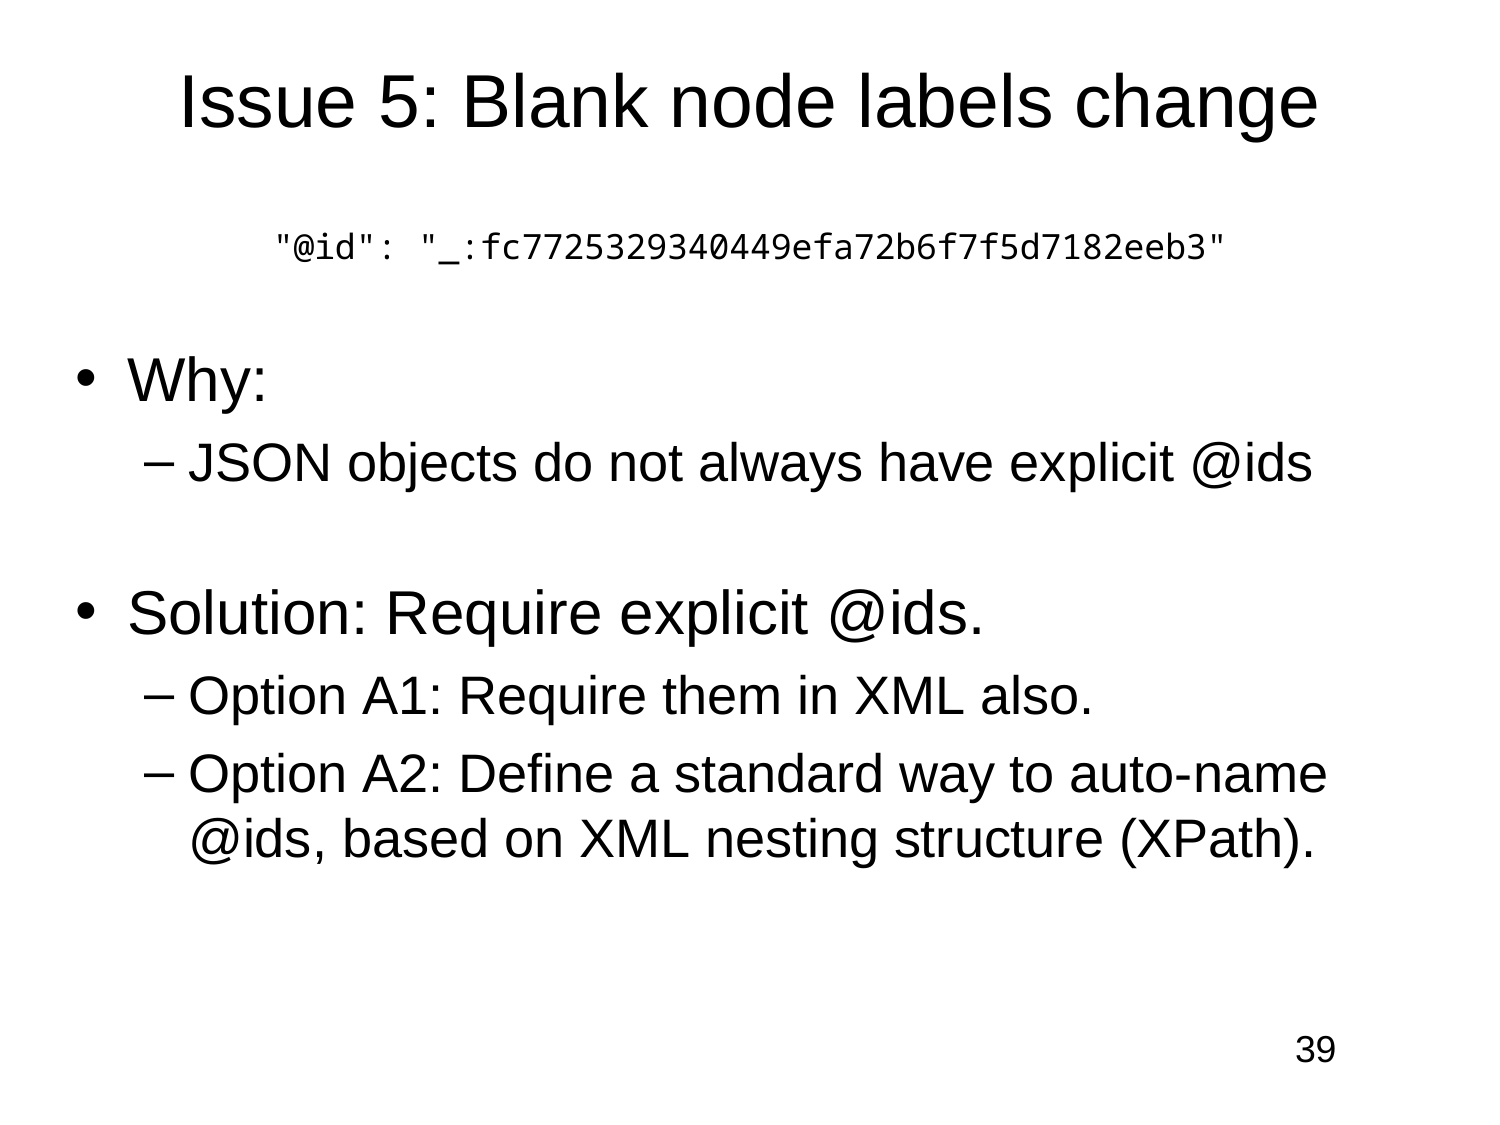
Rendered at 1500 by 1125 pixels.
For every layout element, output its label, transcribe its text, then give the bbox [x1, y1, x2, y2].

title Issue 5: Blank node labels change [75, 3, 1425, 192]
list "@id": "_:fc7725329340449efa72b6f7f5d7182eeb3" Why: JSON objects do not always have explicit @ids Solution: Require explicit @ids. Option A1: Require them in XML also. Option A2: Define a standard way to auto-name @ids, based on XML nesting structure (XPath). [75, 224, 1426, 878]
